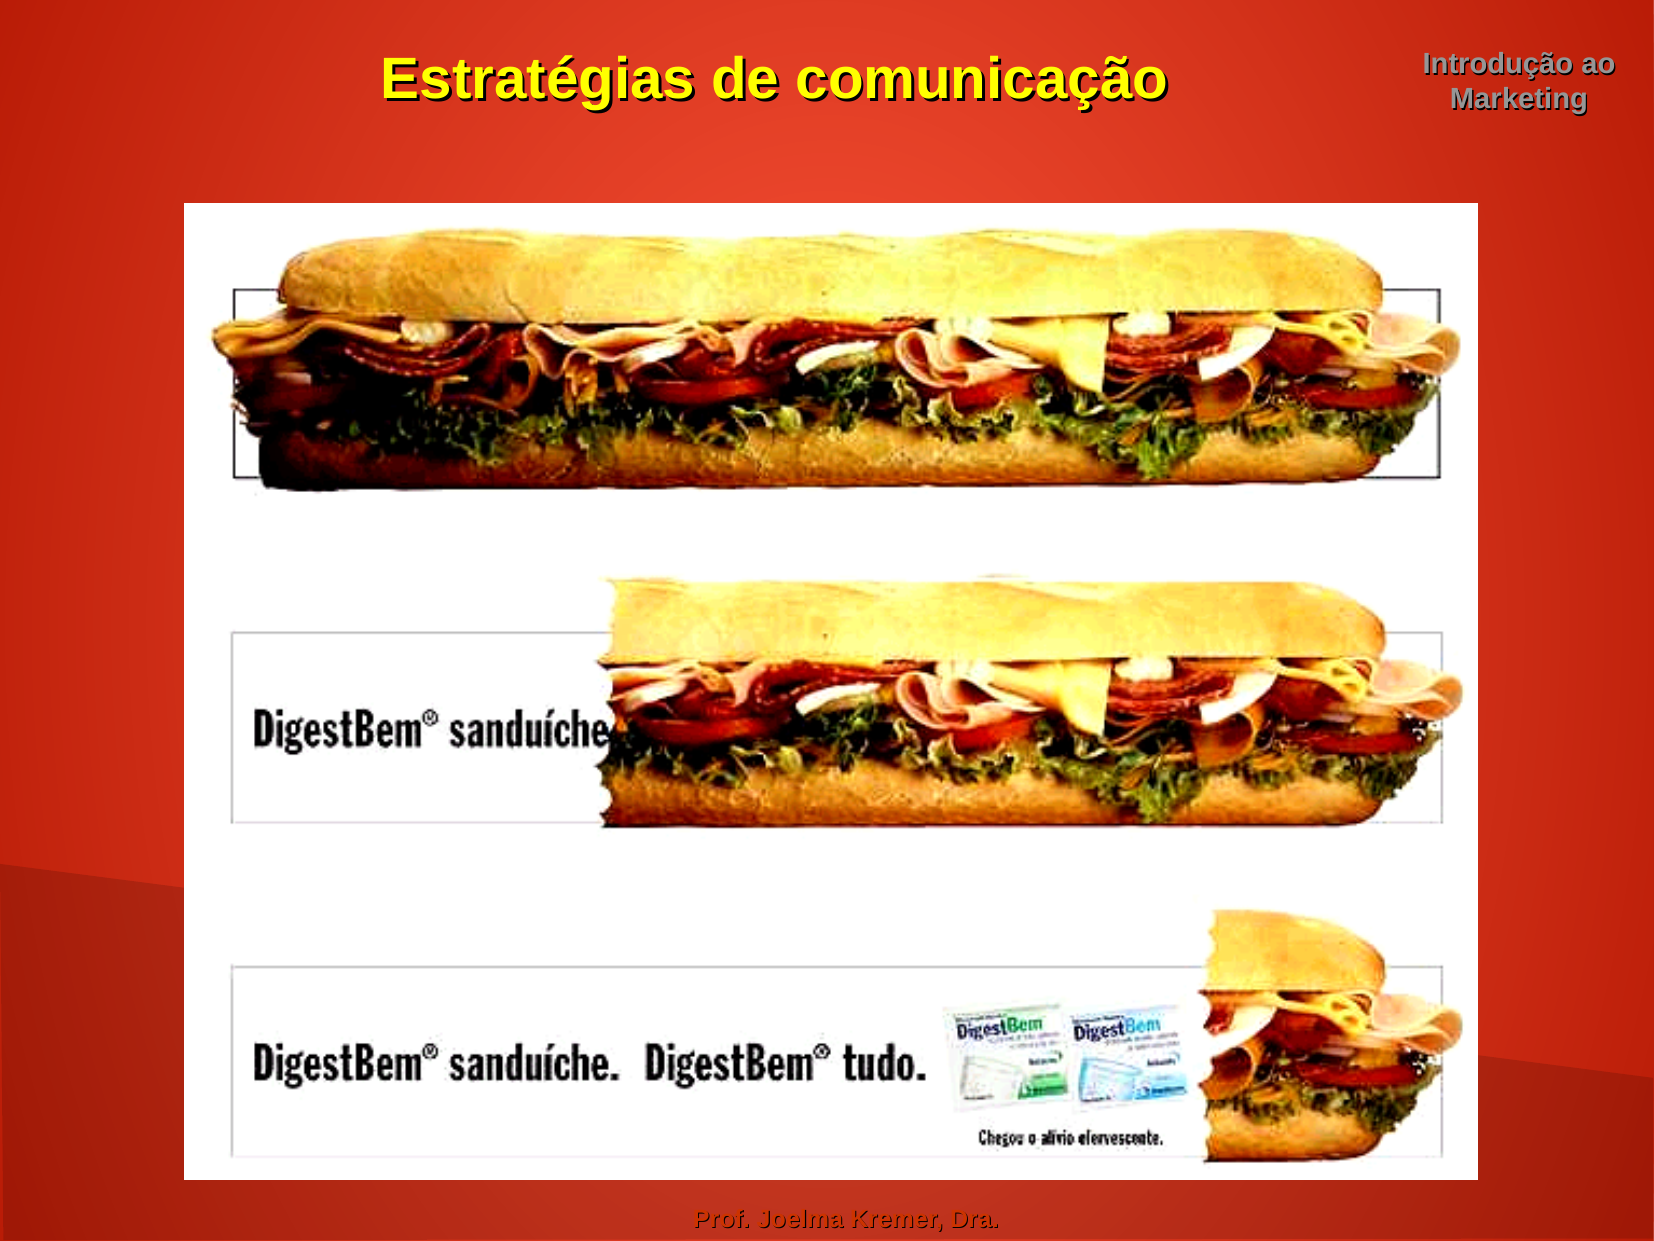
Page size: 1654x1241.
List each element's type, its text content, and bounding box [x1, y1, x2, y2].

text_box Estratégias de comunicação [188, 33, 1361, 119]
text_box Prof. Joelma Kremer, Dra. [566, 1195, 1127, 1241]
title Introdução ao Marketing [1386, 21, 1652, 139]
picture [184, 203, 1478, 1180]
